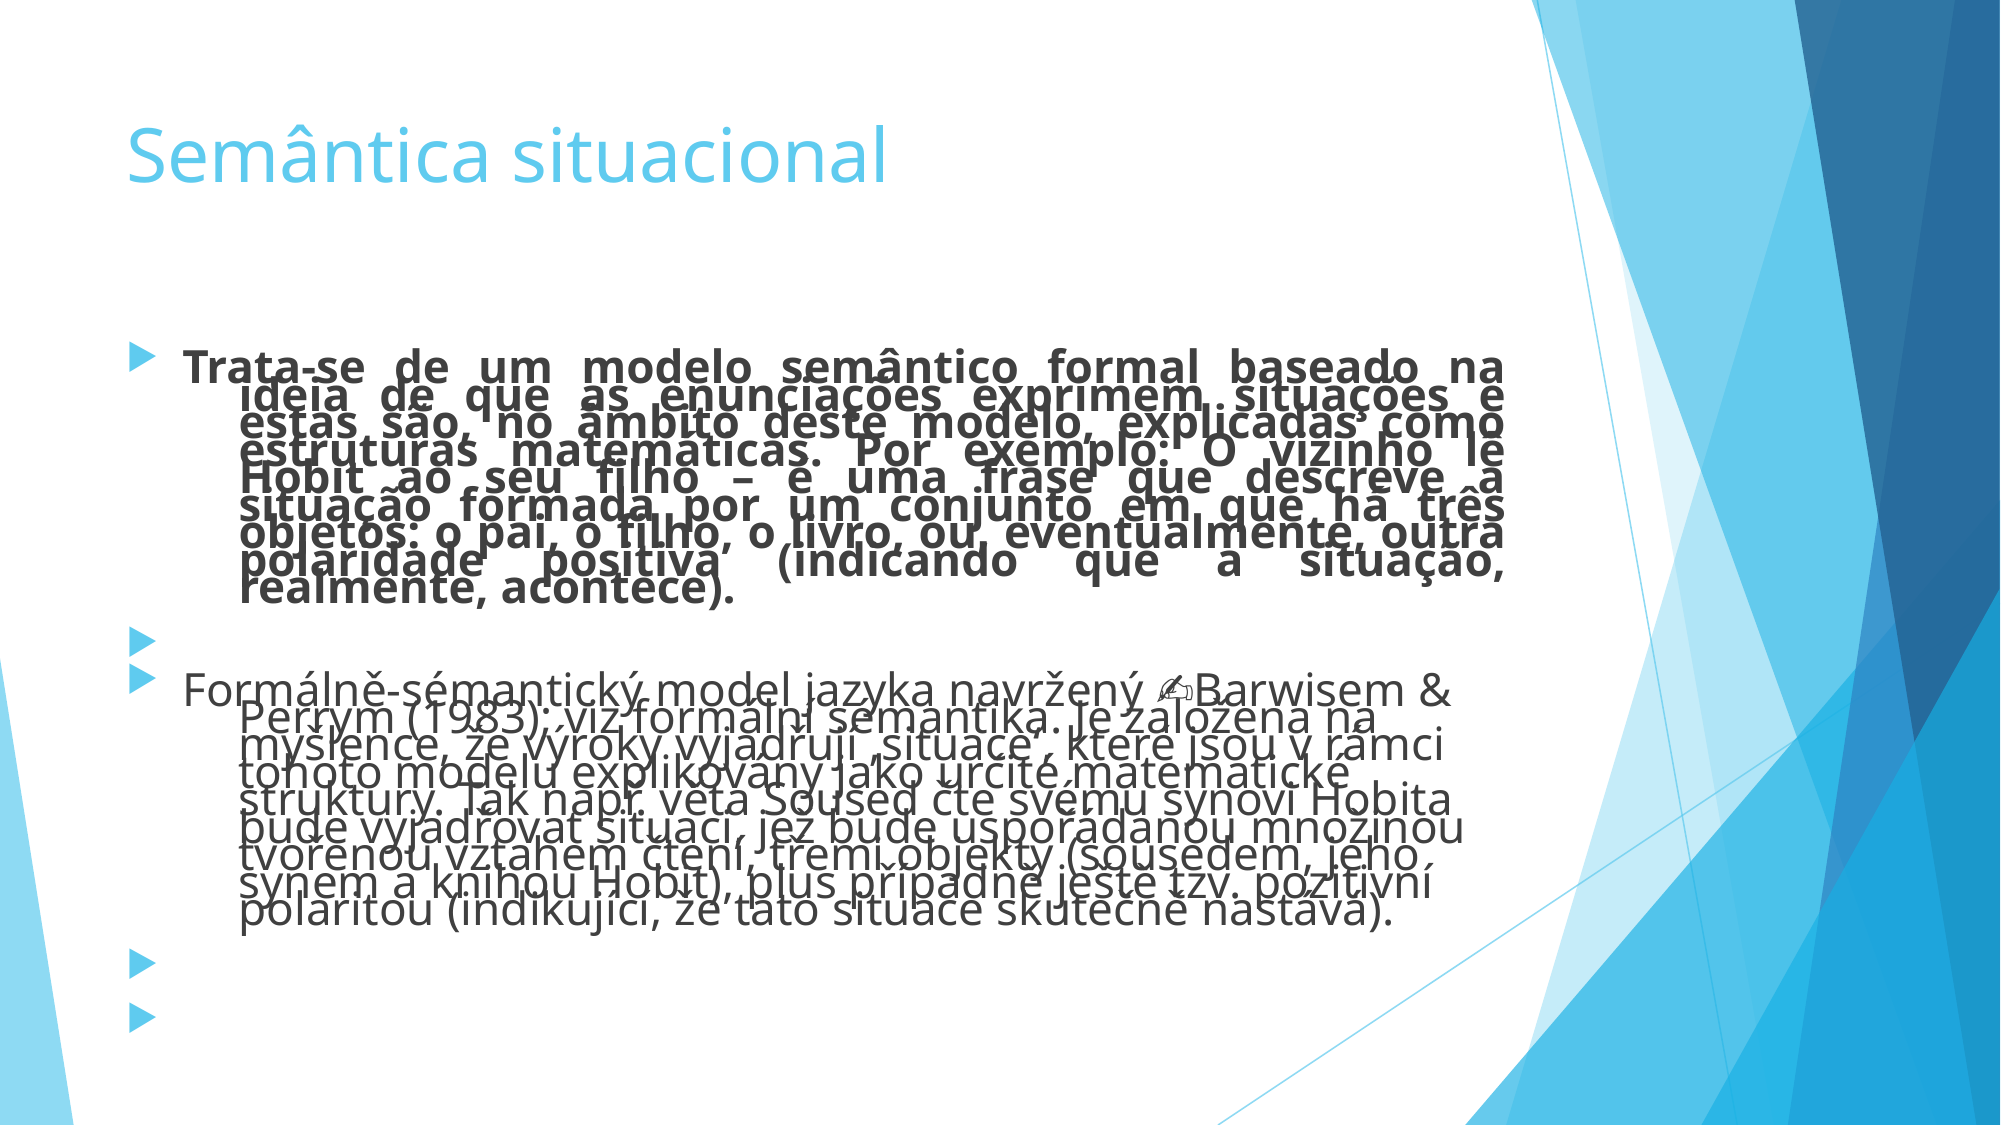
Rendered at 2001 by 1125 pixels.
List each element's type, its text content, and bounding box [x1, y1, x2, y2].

list Trata-se de um modelo semântico formal baseado na ideia de que as enunciações exprimem situações e estas são, no âmbito deste modelo, explicadas como estruturas matemáticas. Por exemplo: O vizinho lê Hobit ao seu filho – é uma frase que descreve a situação formada por um conjunto em que há três objetos: o pai, o filho, o livro, ou, eventualmente, outra polaridade positiva (indicando que a situação, realmente, acontece). Formálně‑sémantický model jazyka navržený ✍Barwisem & Perrym (1983); viz formální sémantika. Je založena na myšlence, že výroky vyjadřují ‚situace‘, které jsou v rámci tohoto modelu explikovány jako určité matematické struktury. Tak např. věta Soused čte svému synovi Hobita bude vyjadřovat situaci, jež bude uspořádanou množinou tvořenou vztahem čtení, třemi objekty (sousedem, jeho synem a knihou Hobit), plus případně ještě tzv. pozitivní polaritou (indikující, že tato situace skutečně nastává). [111, 354, 1522, 992]
title Semântica situacional [111, 99, 1522, 317]
